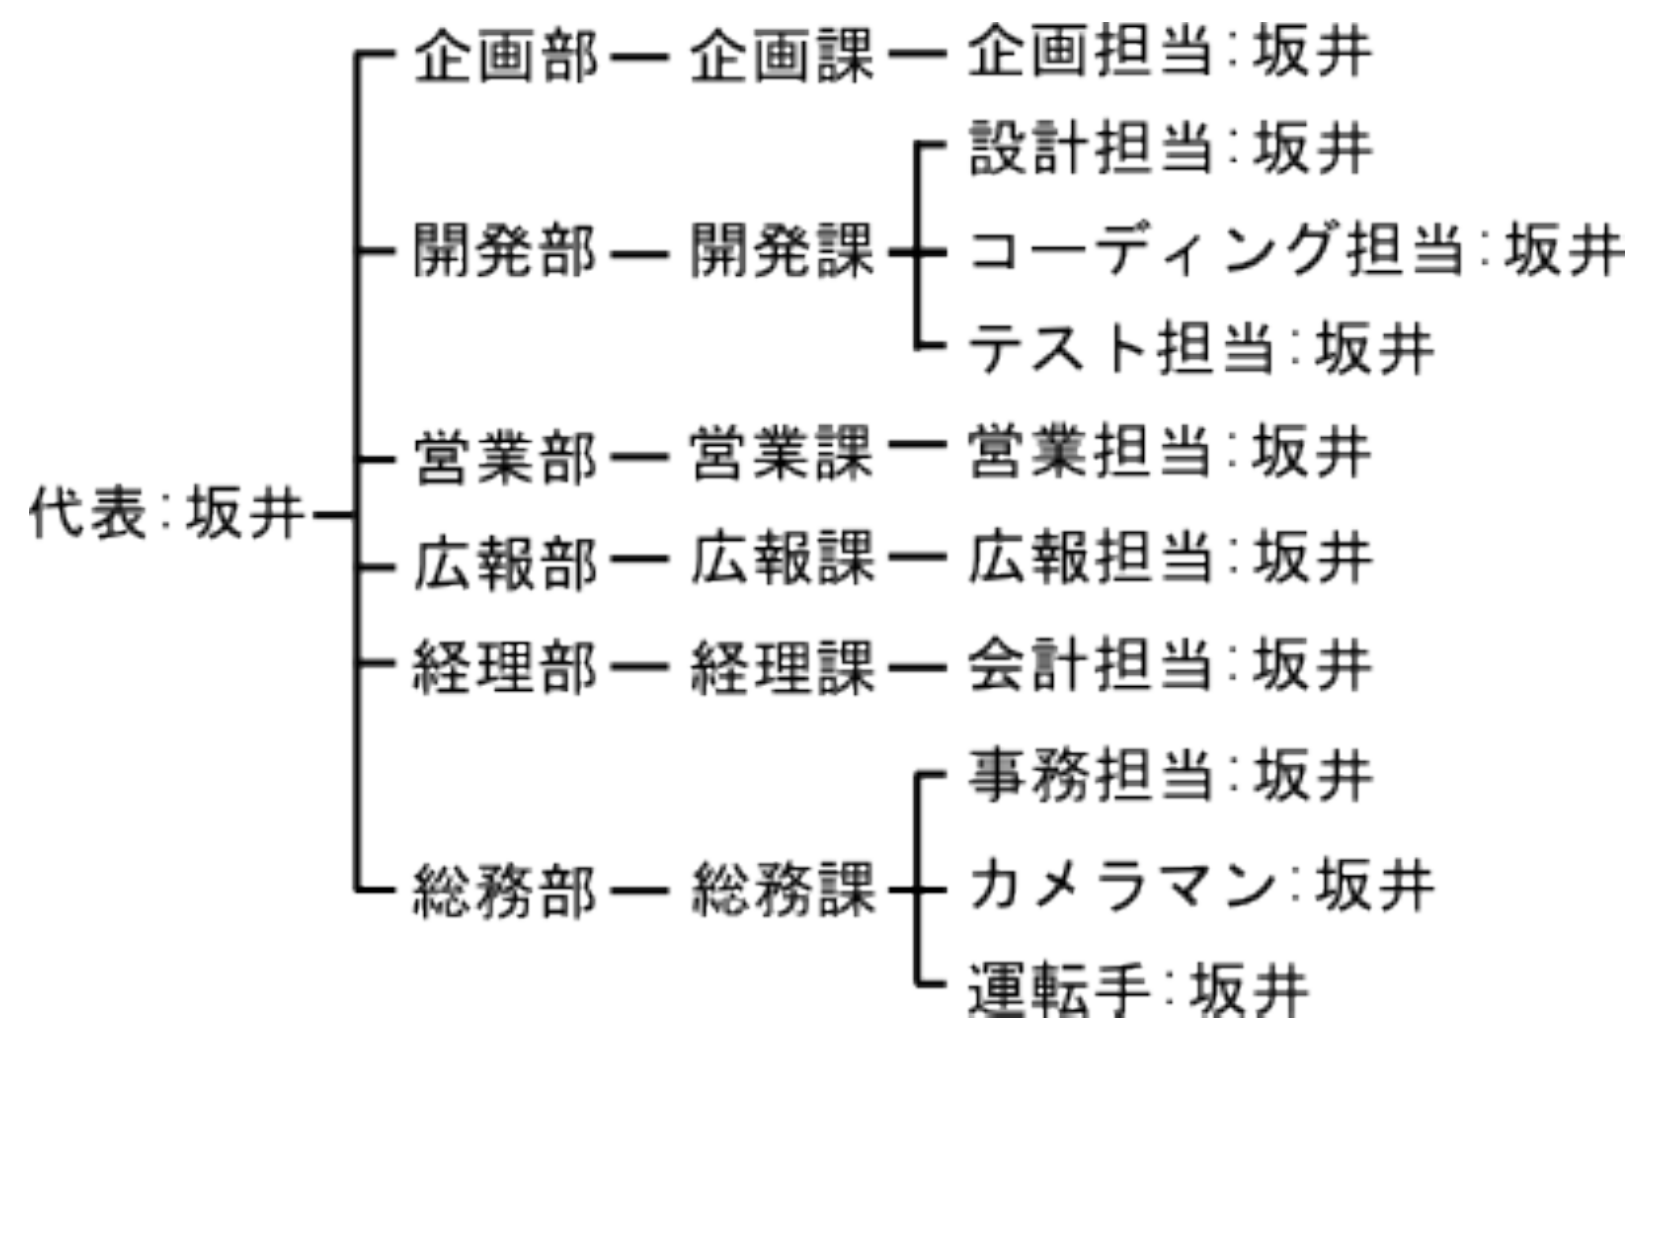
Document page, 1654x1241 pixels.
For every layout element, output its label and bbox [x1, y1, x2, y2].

picture [29, 22, 1625, 1018]
